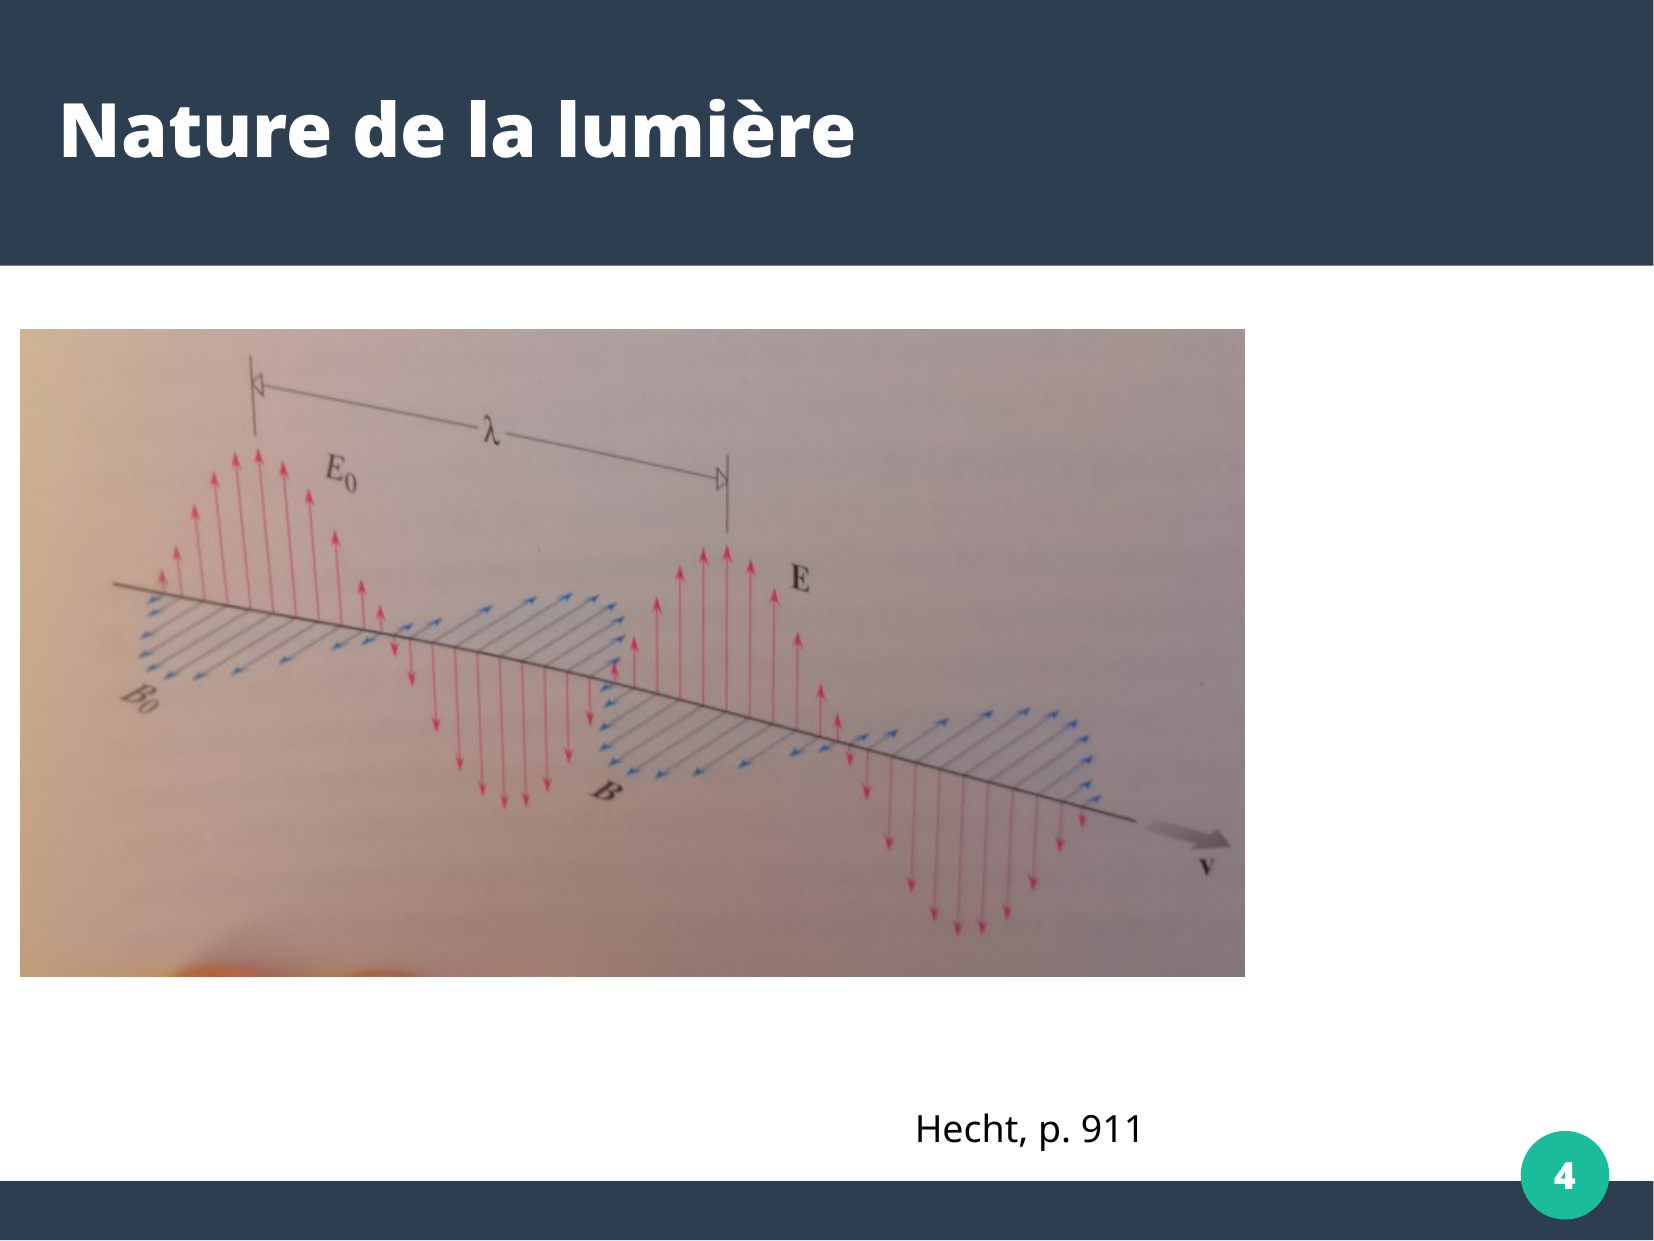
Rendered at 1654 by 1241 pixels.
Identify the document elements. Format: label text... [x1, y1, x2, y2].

text_box Hecht, p. 911 [900, 1095, 1351, 1154]
title Nature de la lumière [59, 49, 1595, 207]
picture [20, 329, 1246, 977]
